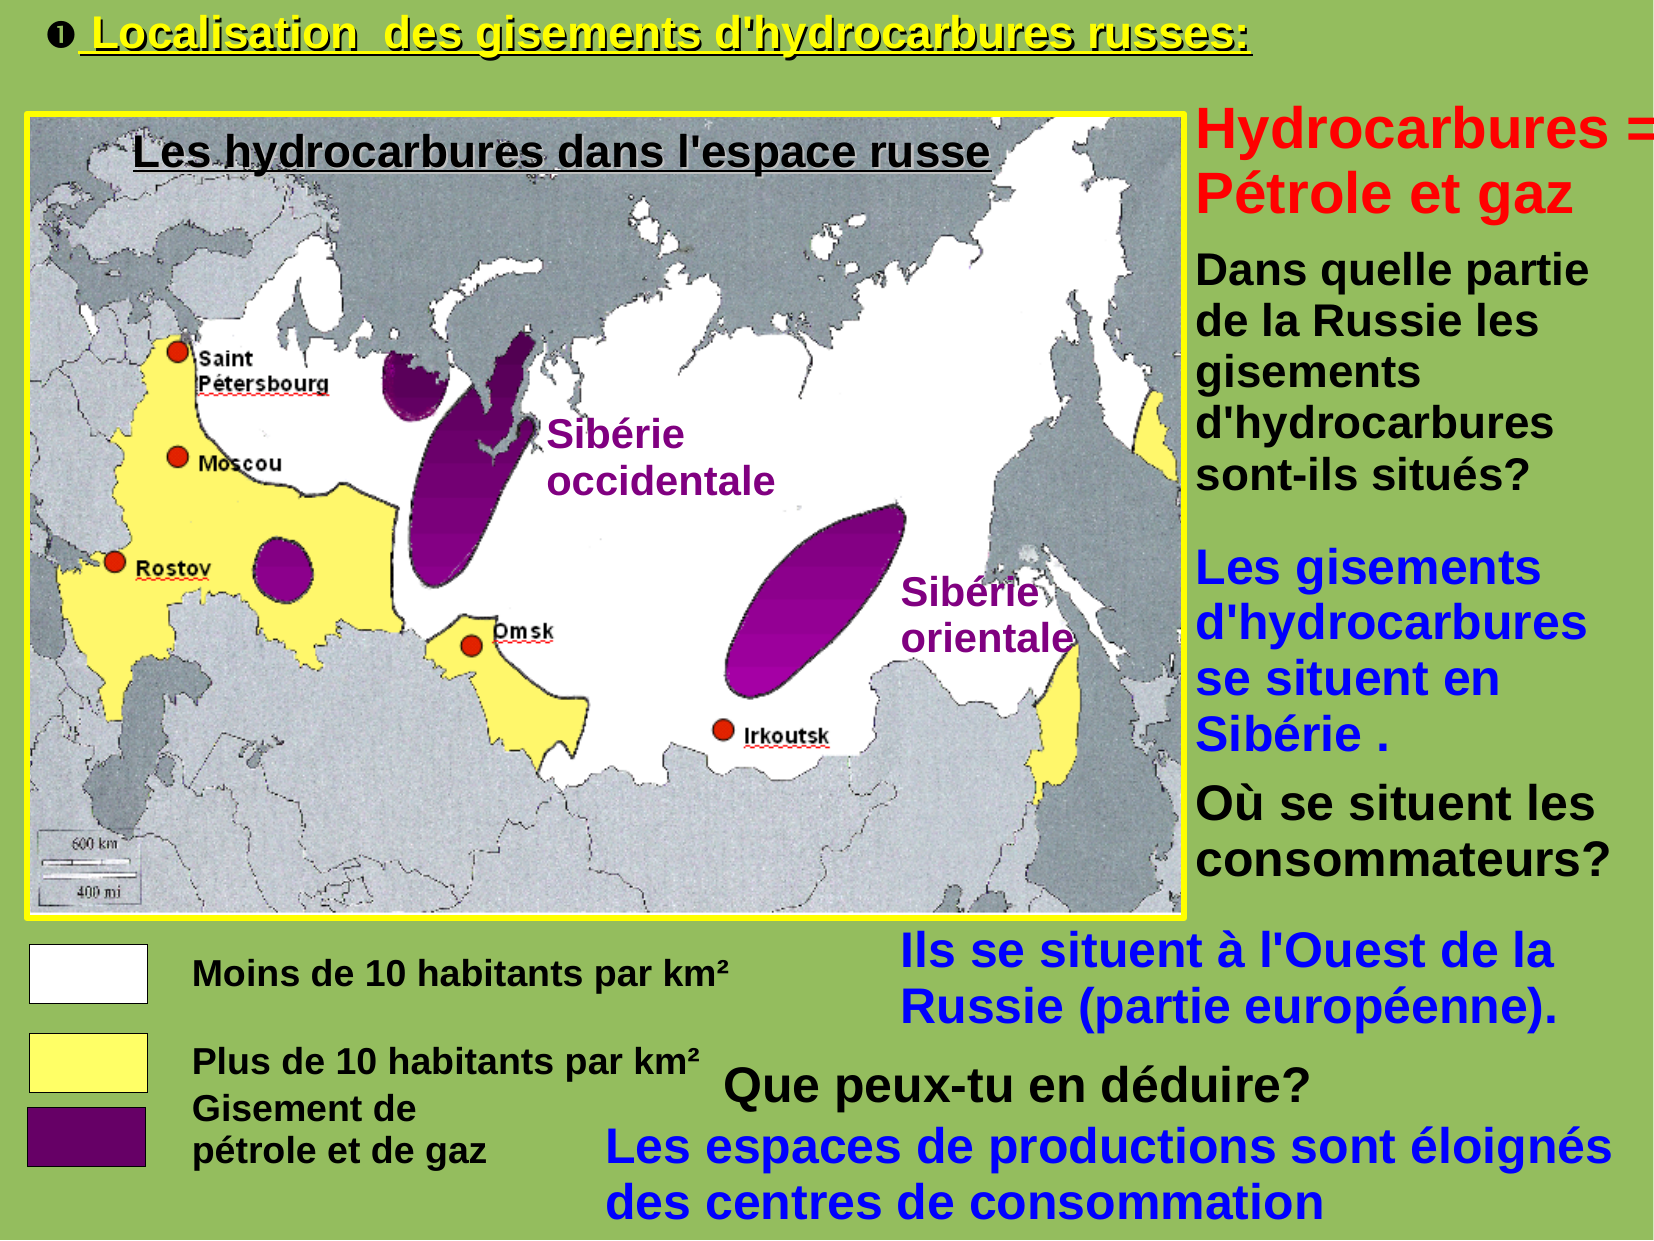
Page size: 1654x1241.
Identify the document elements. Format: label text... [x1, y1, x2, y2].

text_box Les hydrocarbures dans l'espace russe [118, 118, 1063, 186]
text_box [29, 944, 148, 1004]
text_box Hydrocarbures = Pétrole et gaz [1181, 88, 1654, 236]
text_box Sibérie occidentale [531, 403, 798, 514]
picture [29, 116, 1182, 916]
text_box Que peux-tu en déduire? [708, 1050, 1625, 1111]
text_box Moins de 10 habitants par km² [177, 944, 768, 1003]
text_box Les espaces de productions sont éloignés des centres de consommation [590, 1111, 1654, 1241]
text_box Plus de 10 habitants par km² [177, 1033, 768, 1092]
text_box Gisement de pétrole et de gaz [177, 1079, 562, 1182]
text_box Sibérie orientale [885, 561, 1152, 671]
text_box [29, 1033, 148, 1093]
text_box  Localisation des gisements d'hydrocarbures russes: [29, 0, 1654, 68]
text_box Où se situent les consommateurs? [1181, 767, 1654, 897]
text_box Dans quelle partie de la Russie les gisements d'hydrocarbures sont-ils situés? [1181, 236, 1654, 531]
text_box Ils se situent à l'Ouest de la Russie (partie européenne). [885, 915, 1595, 1045]
text_box [27, 1107, 146, 1167]
text_box Les gisements d'hydrocarbures se situent en Sibérie . [1181, 531, 1654, 767]
